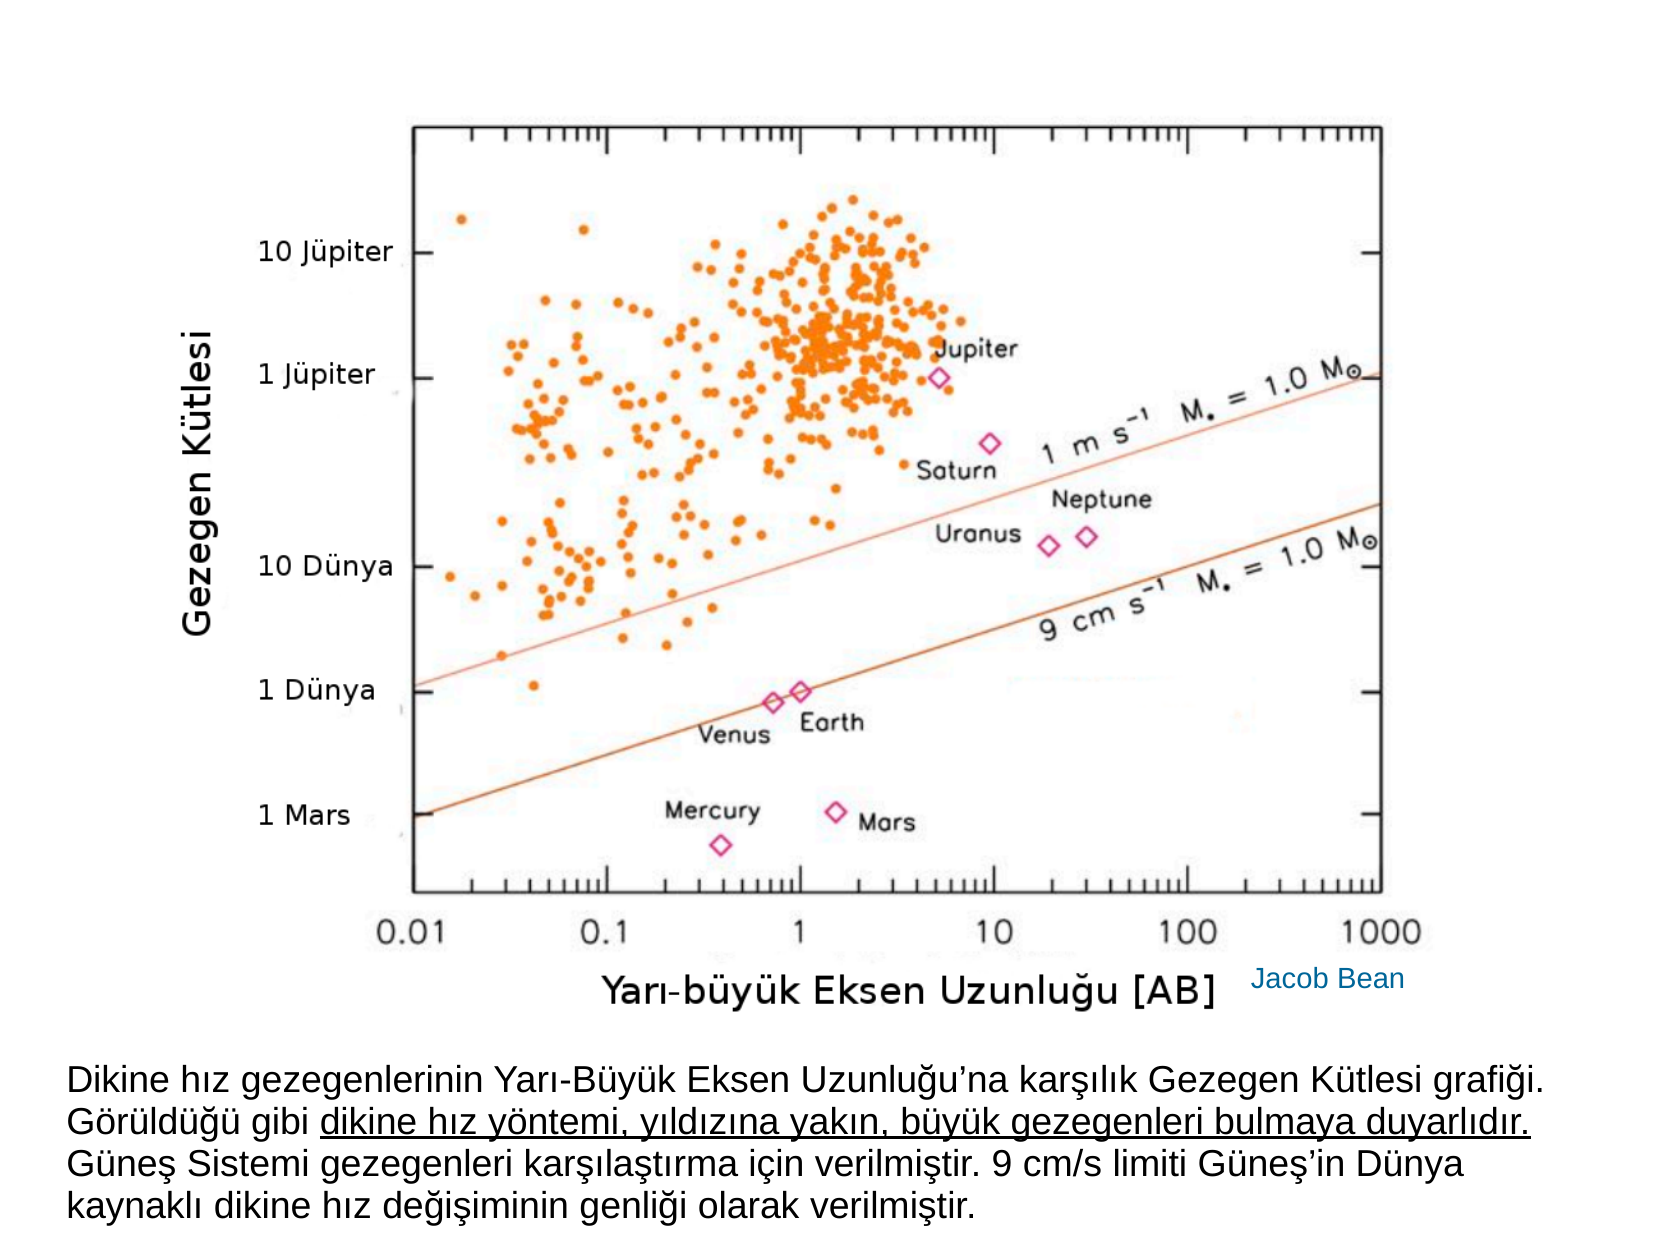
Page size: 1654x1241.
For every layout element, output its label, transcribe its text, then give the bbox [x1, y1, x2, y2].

text_box Jacob Bean [1112, 954, 1421, 1002]
text_box Dikine hız gezegenlerinin Yarı-Büyük Eksen Uzunluğu’na karşılık Gezegen Kütlesi grafiği. Görüldüğü gibi dikine hız yöntemi, yıldızına yakın, büyük gezegenleri bulmaya duyarlıdır. Güneş Sistemi gezegenleri karşılaştırma için verilmiştir. 9 cm/s limiti Güneş’in Dünya kaynaklı dikine hız değişiminin genliği olarak verilmiştir. [51, 1050, 1605, 1234]
picture [75, 3, 1562, 1050]
